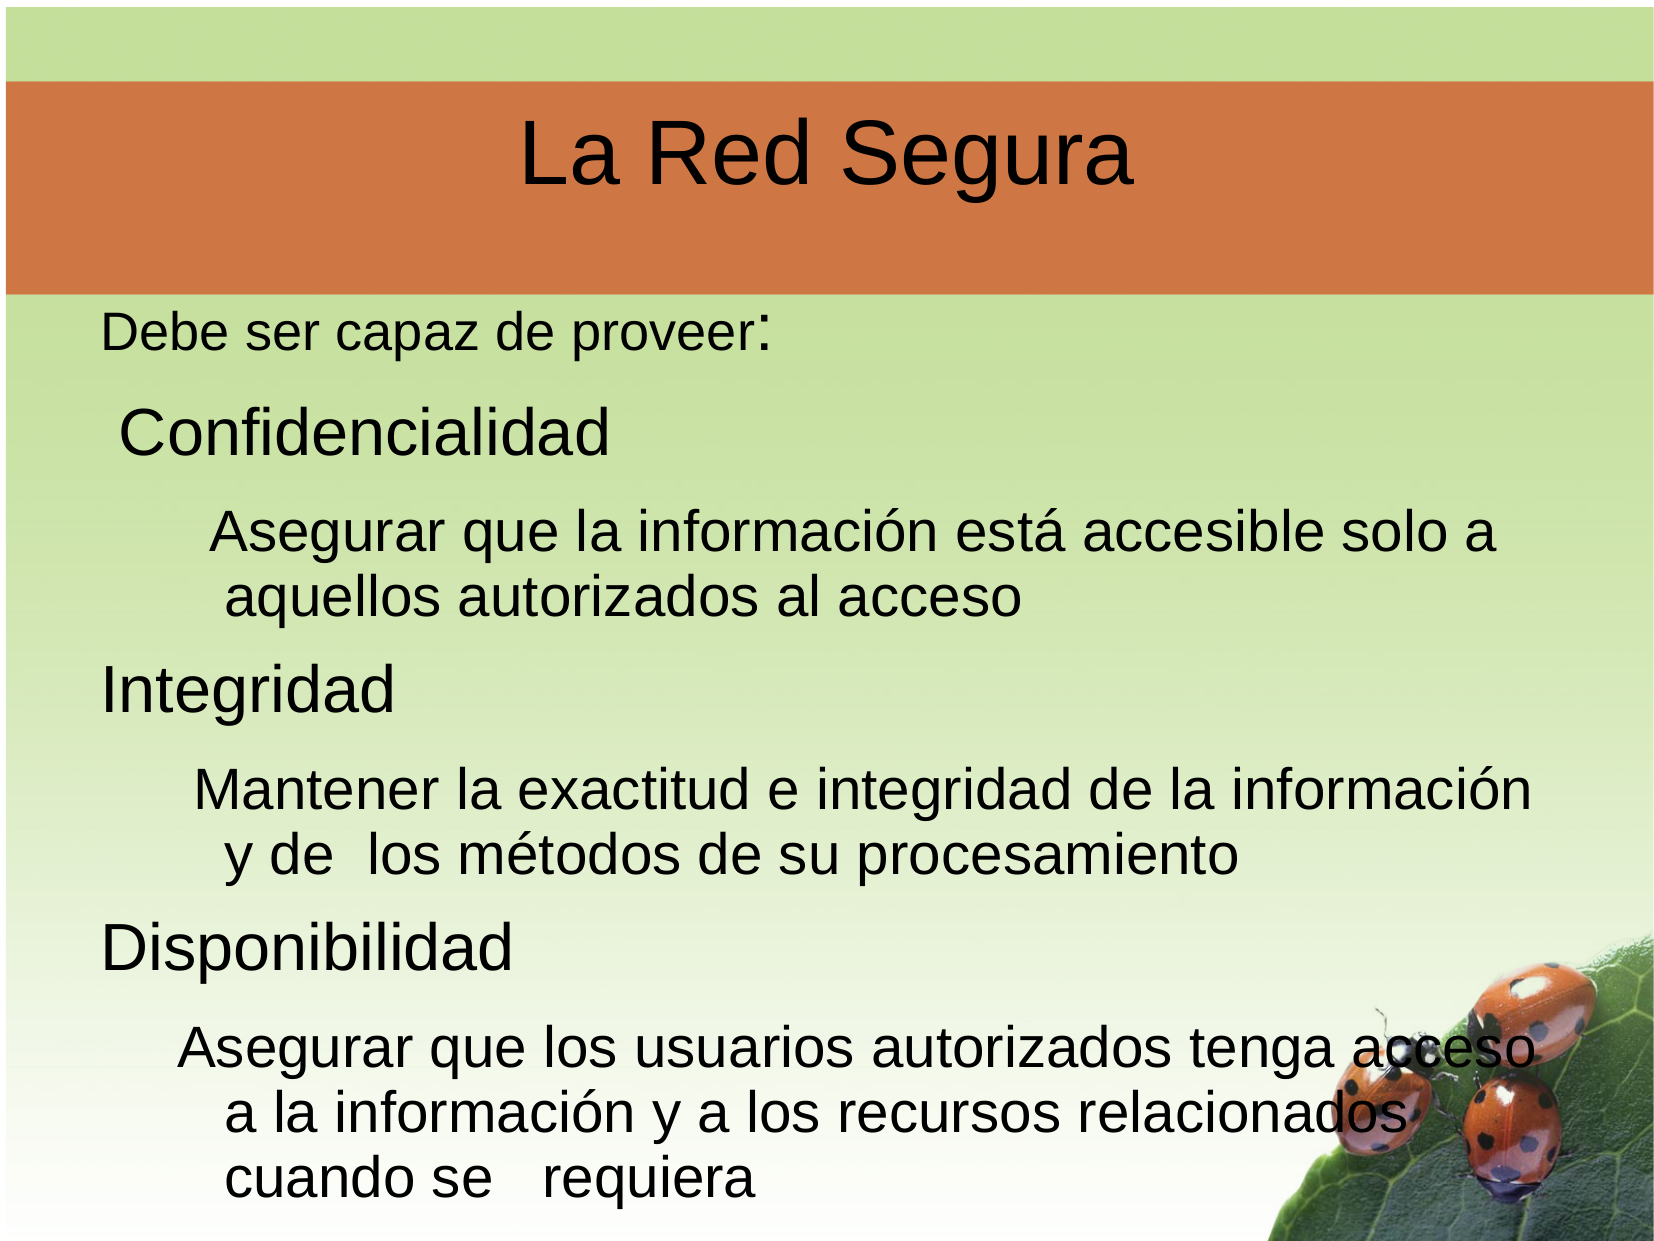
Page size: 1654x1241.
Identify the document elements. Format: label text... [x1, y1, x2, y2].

picture [5, 7, 1654, 1241]
list Debe ser capaz de proveer: Confidencialidad Asegurar que la información está accesible solo a aquellos autorizados al acceso Integridad Mantener la exactitud e integridad de la información y de los métodos de su procesamiento Disponibilidad Asegurar que los usuarios autorizados tenga acceso a la información y a los recursos relacionados cuando se requiera [82, 290, 1571, 1210]
title La Red Segura [82, 49, 1571, 257]
